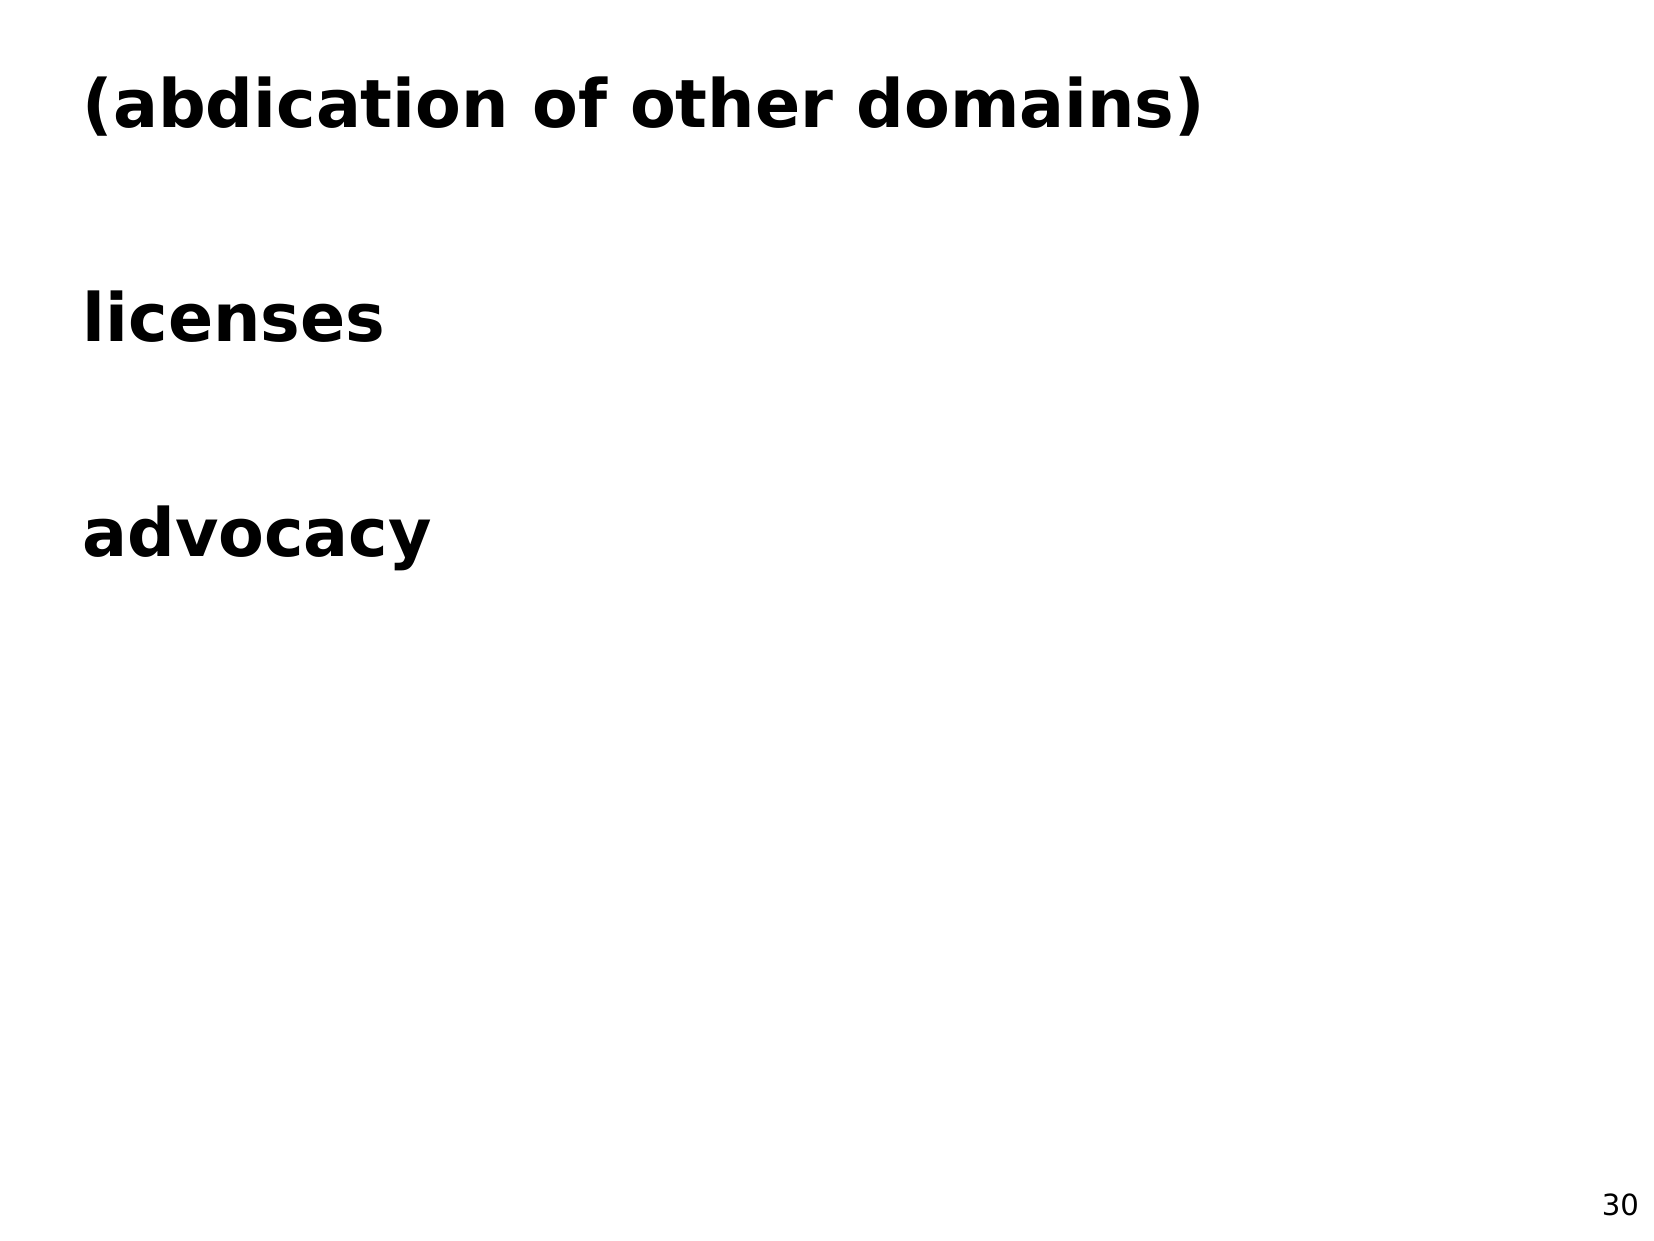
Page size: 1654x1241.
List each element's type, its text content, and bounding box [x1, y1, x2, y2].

list (abdication of other domains) licenses advocacy [82, 65, 1571, 1062]
